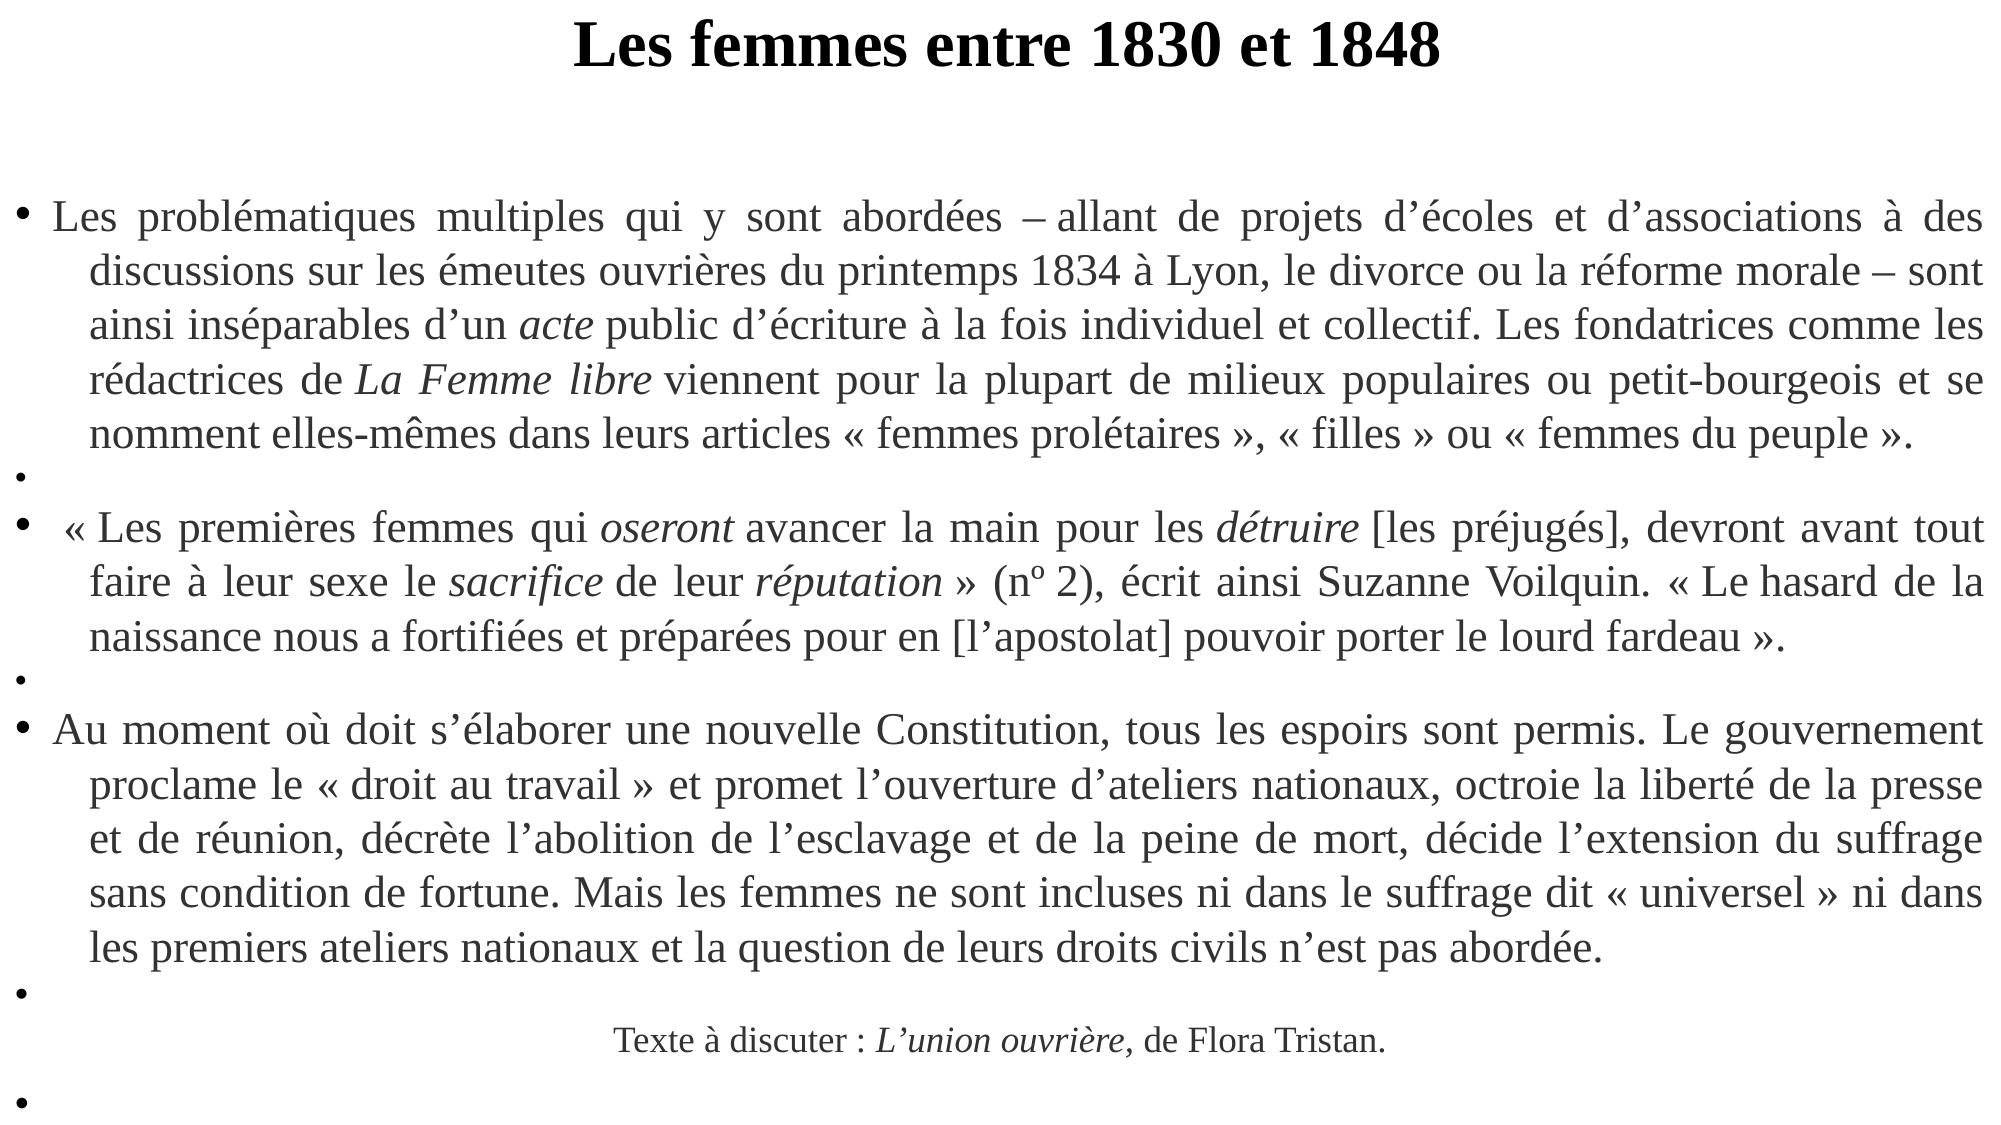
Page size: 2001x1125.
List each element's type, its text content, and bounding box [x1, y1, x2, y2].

title Les femmes entre 1830 et 1848 [0, 0, 2000, 90]
list Les problématiques multiples qui y sont abordées – allant de projets d’écoles et d’associations à des discussions sur les émeutes ouvrières du printemps 1834 à Lyon, le divorce ou la réforme morale – sont ainsi inséparables d’un acte public d’écriture à la fois individuel et collectif. Les fondatrices comme les rédactrices de La Femme libre viennent pour la plupart de milieux populaires ou petit-bourgeois et se nomment elles-mêmes dans leurs articles « femmes prolétaires », « filles » ou « femmes du peuple ». « Les premières femmes qui oseront avancer la main pour les détruire [les préjugés], devront avant tout faire à leur sexe le sacrifice de leur réputation » (nº 2), écrit ainsi Suzanne Voilquin. « Le hasard de la naissance nous a fortifiées et préparées pour en [l’apostolat] pouvoir porter le lourd fardeau ». Au moment où doit s’élaborer une nouvelle Constitution, tous les espoirs sont permis. Le gouvernement proclame le « droit au travail » et promet l’ouverture d’ateliers nationaux, octroie la liberté de la presse et de réunion, décrète l’abolition de l’esclavage et de la peine de mort, décide l’extension du suffrage sans condition de fortune. Mais les femmes ne sont incluses ni dans le suffrage dit « universel » ni dans les premiers ateliers nationaux et la question de leurs droits civils n’est pas abordée. Texte à discuter : L’union ouvrière, de Flora Tristan. [0, 178, 2000, 1125]
